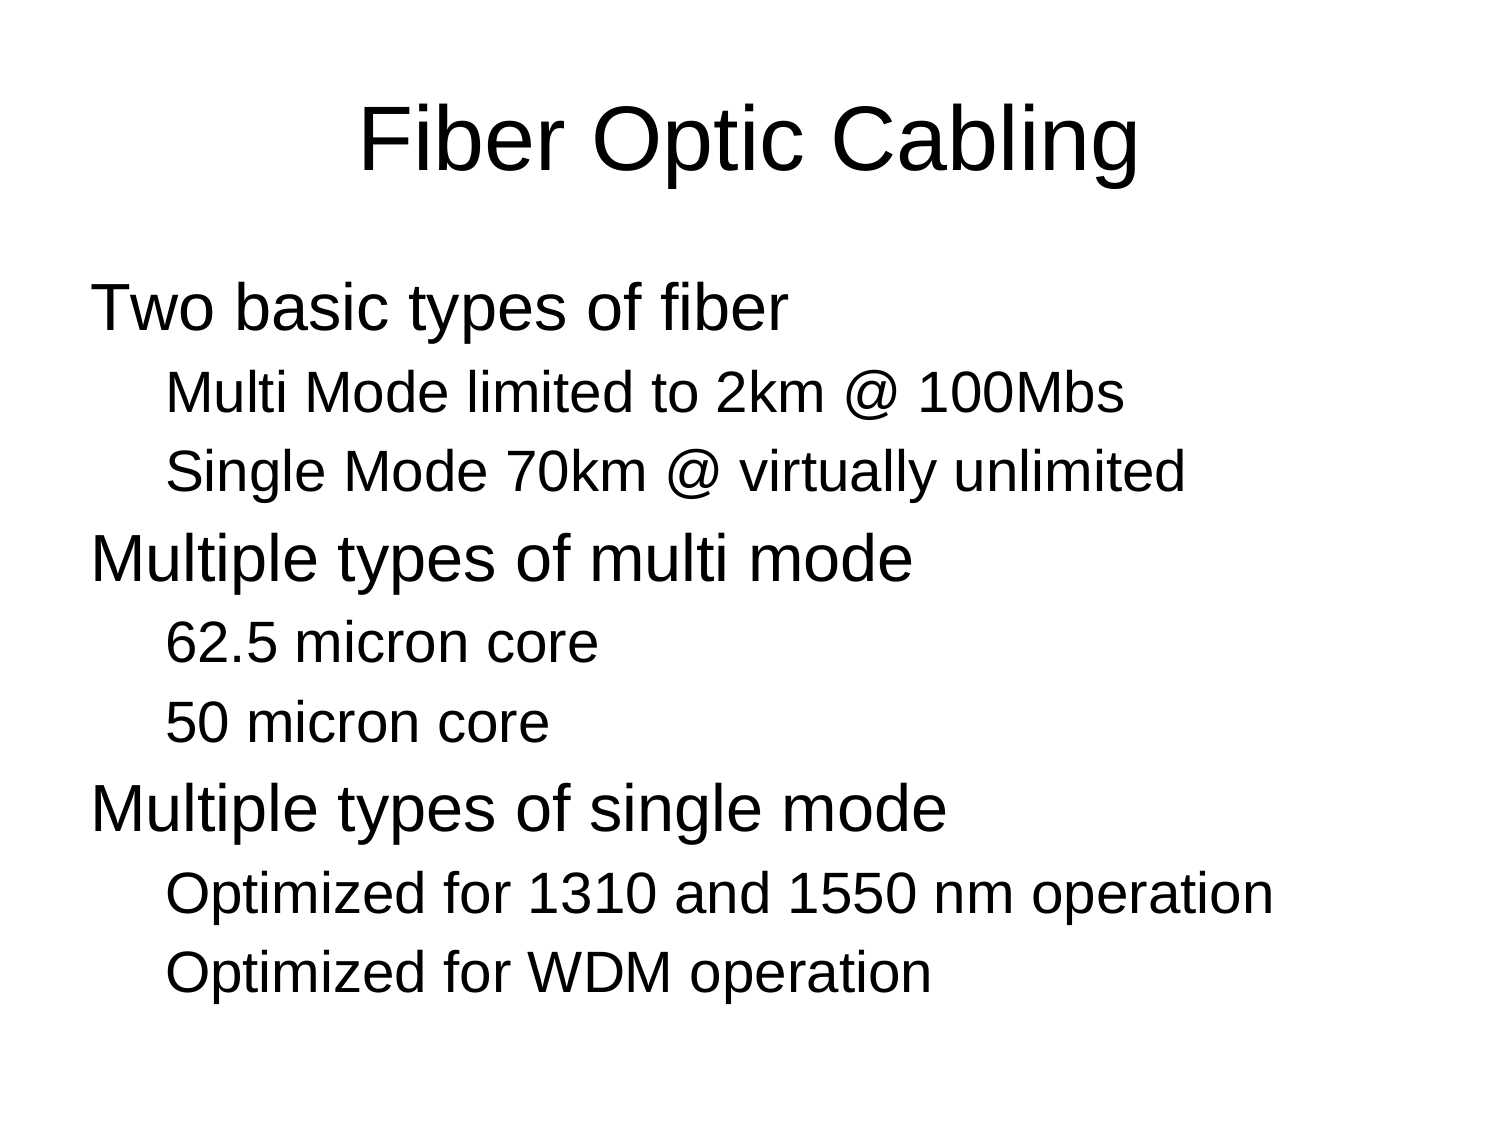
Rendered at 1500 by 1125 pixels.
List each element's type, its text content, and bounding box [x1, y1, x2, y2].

title Fiber Optic Cabling [75, 45, 1426, 233]
list Two basic types of fiber Multi Mode limited to 2km @ 100Mbs Single Mode 70km @ virtually unlimited Multiple types of multi mode 62.5 micron core 50 micron core Multiple types of single mode Optimized for 1310 and 1550 nm operation Optimized for WDM operation [75, 262, 1426, 1125]
